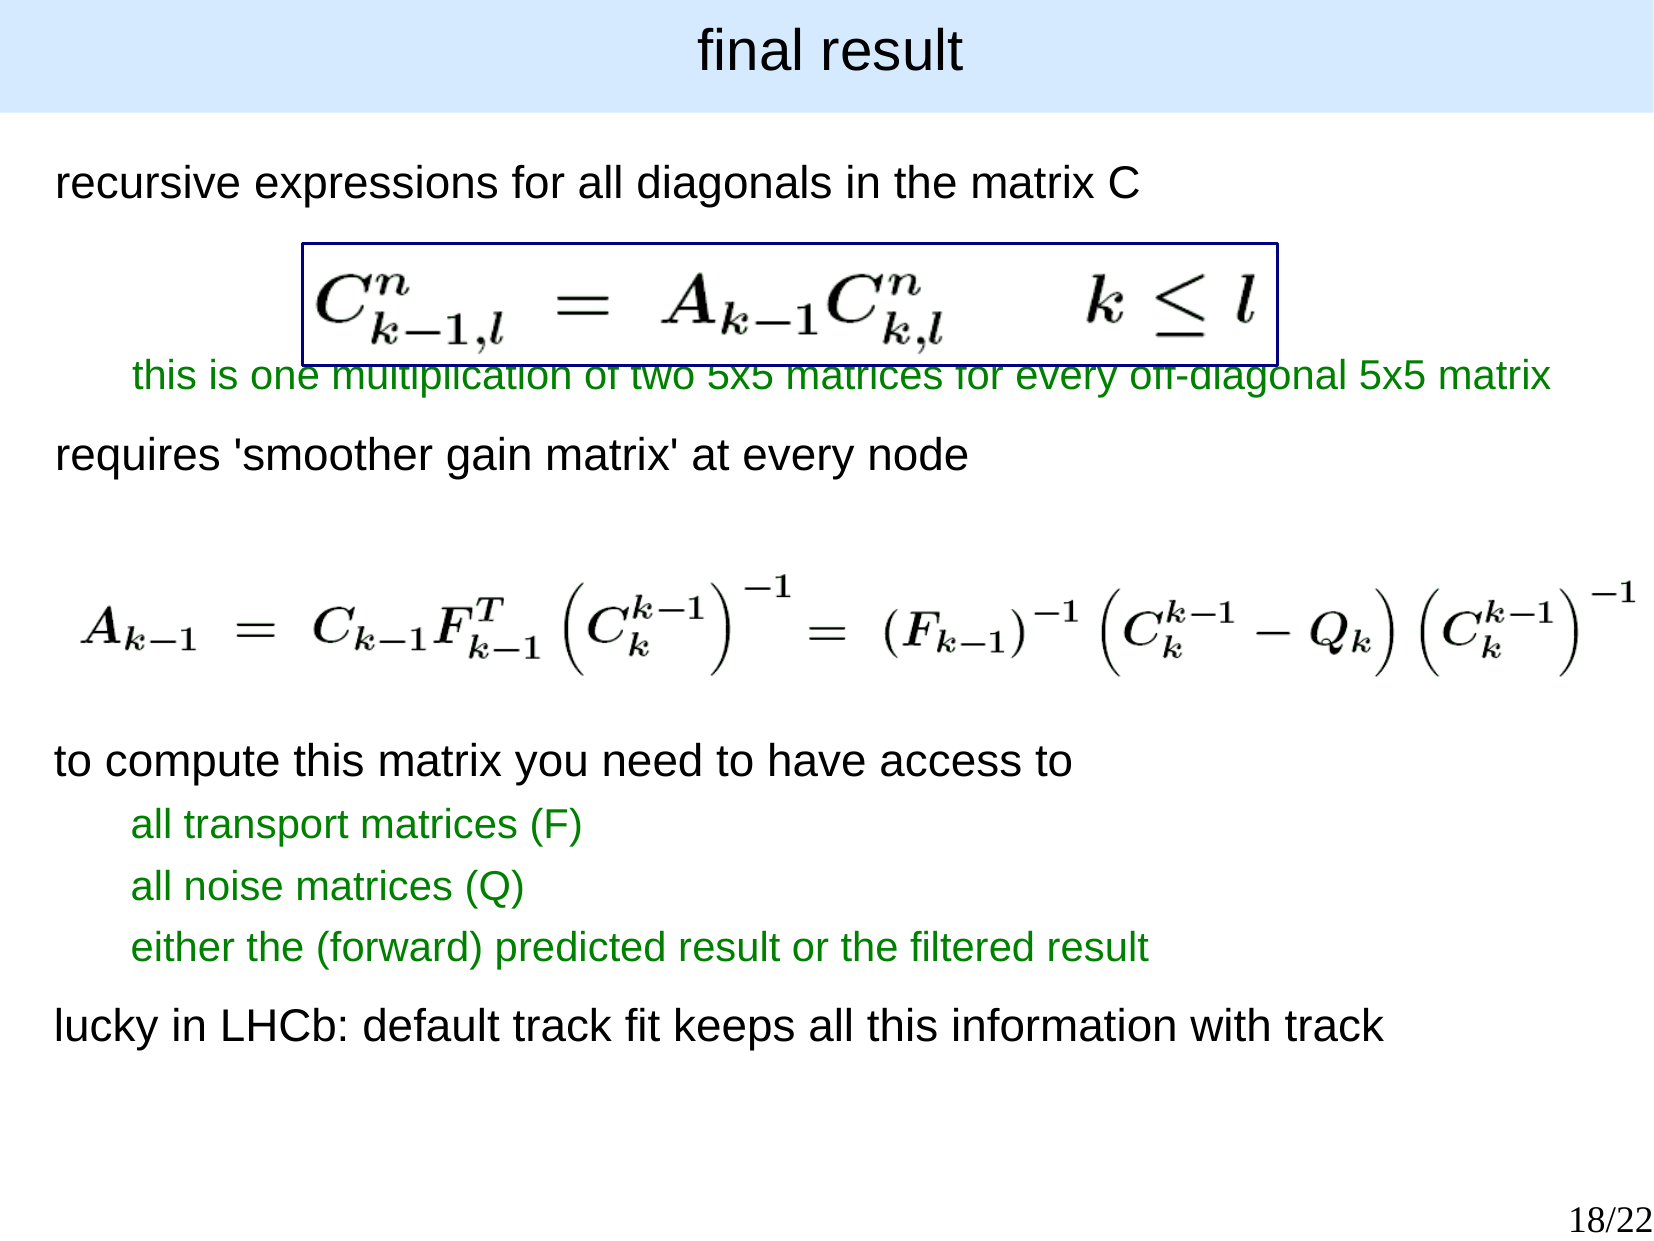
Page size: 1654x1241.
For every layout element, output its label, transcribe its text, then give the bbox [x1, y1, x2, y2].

picture [303, 245, 1276, 364]
list recursive expressions for all diagonals in the matrix C this is one multiplication of two 5x5 matrices for every off-diagonal 5x5 matrix requires 'smoother gain matrix' at every node [37, 156, 1613, 546]
list to compute this matrix you need to have access to all transport matrices (F) all noise matrices (Q) either the (forward) predicted result or the filtered result lucky in LHCb: default track fit keeps all this information with track [36, 734, 1612, 1132]
picture [72, 567, 1642, 695]
title final result [86, 0, 1576, 101]
